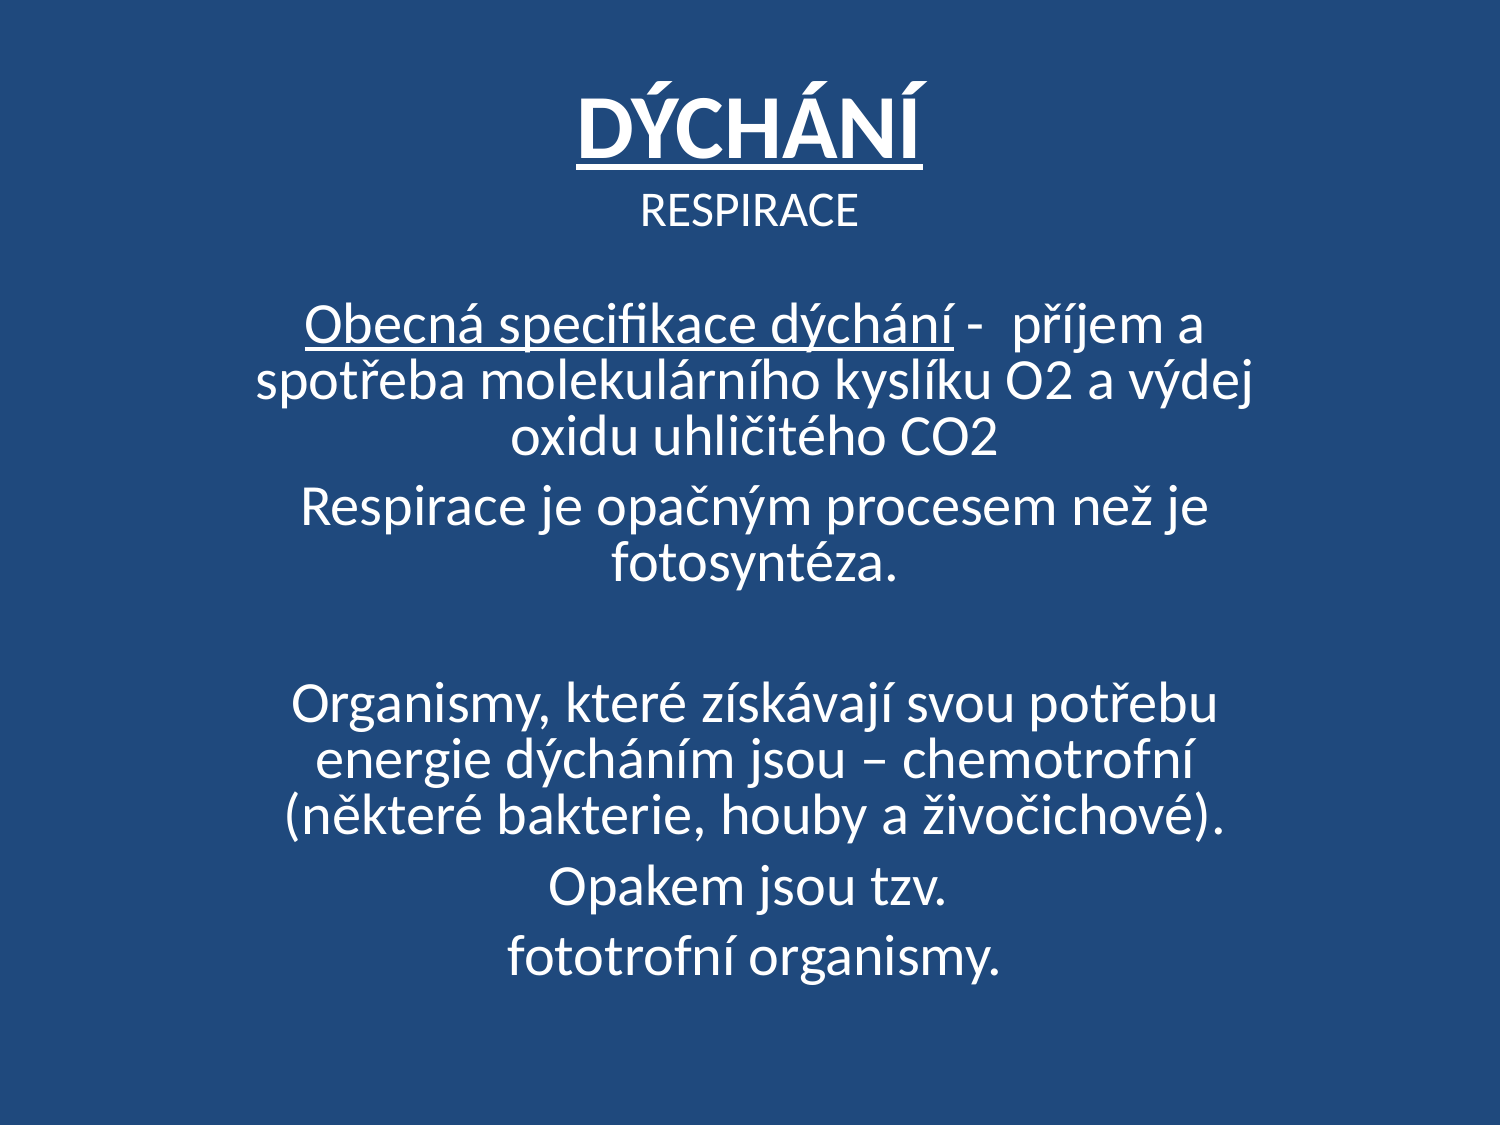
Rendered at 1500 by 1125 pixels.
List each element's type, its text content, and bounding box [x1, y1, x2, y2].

title DÝCHÁNÍ RESPIRACE [112, 30, 1388, 273]
subtitle Obecná specifikace dýchání - příjem a spotřeba molekulárního kyslíku O2 a výdej oxidu uhličitého CO2 Respirace je opačným procesem než je fotosyntéza. Organismy, které získávají svou potřebu energie dýcháním jsou – chemotrofní (některé bakterie, houby a živočichové). Opakem jsou tzv. fototrofní organismy. [230, 290, 1281, 579]
